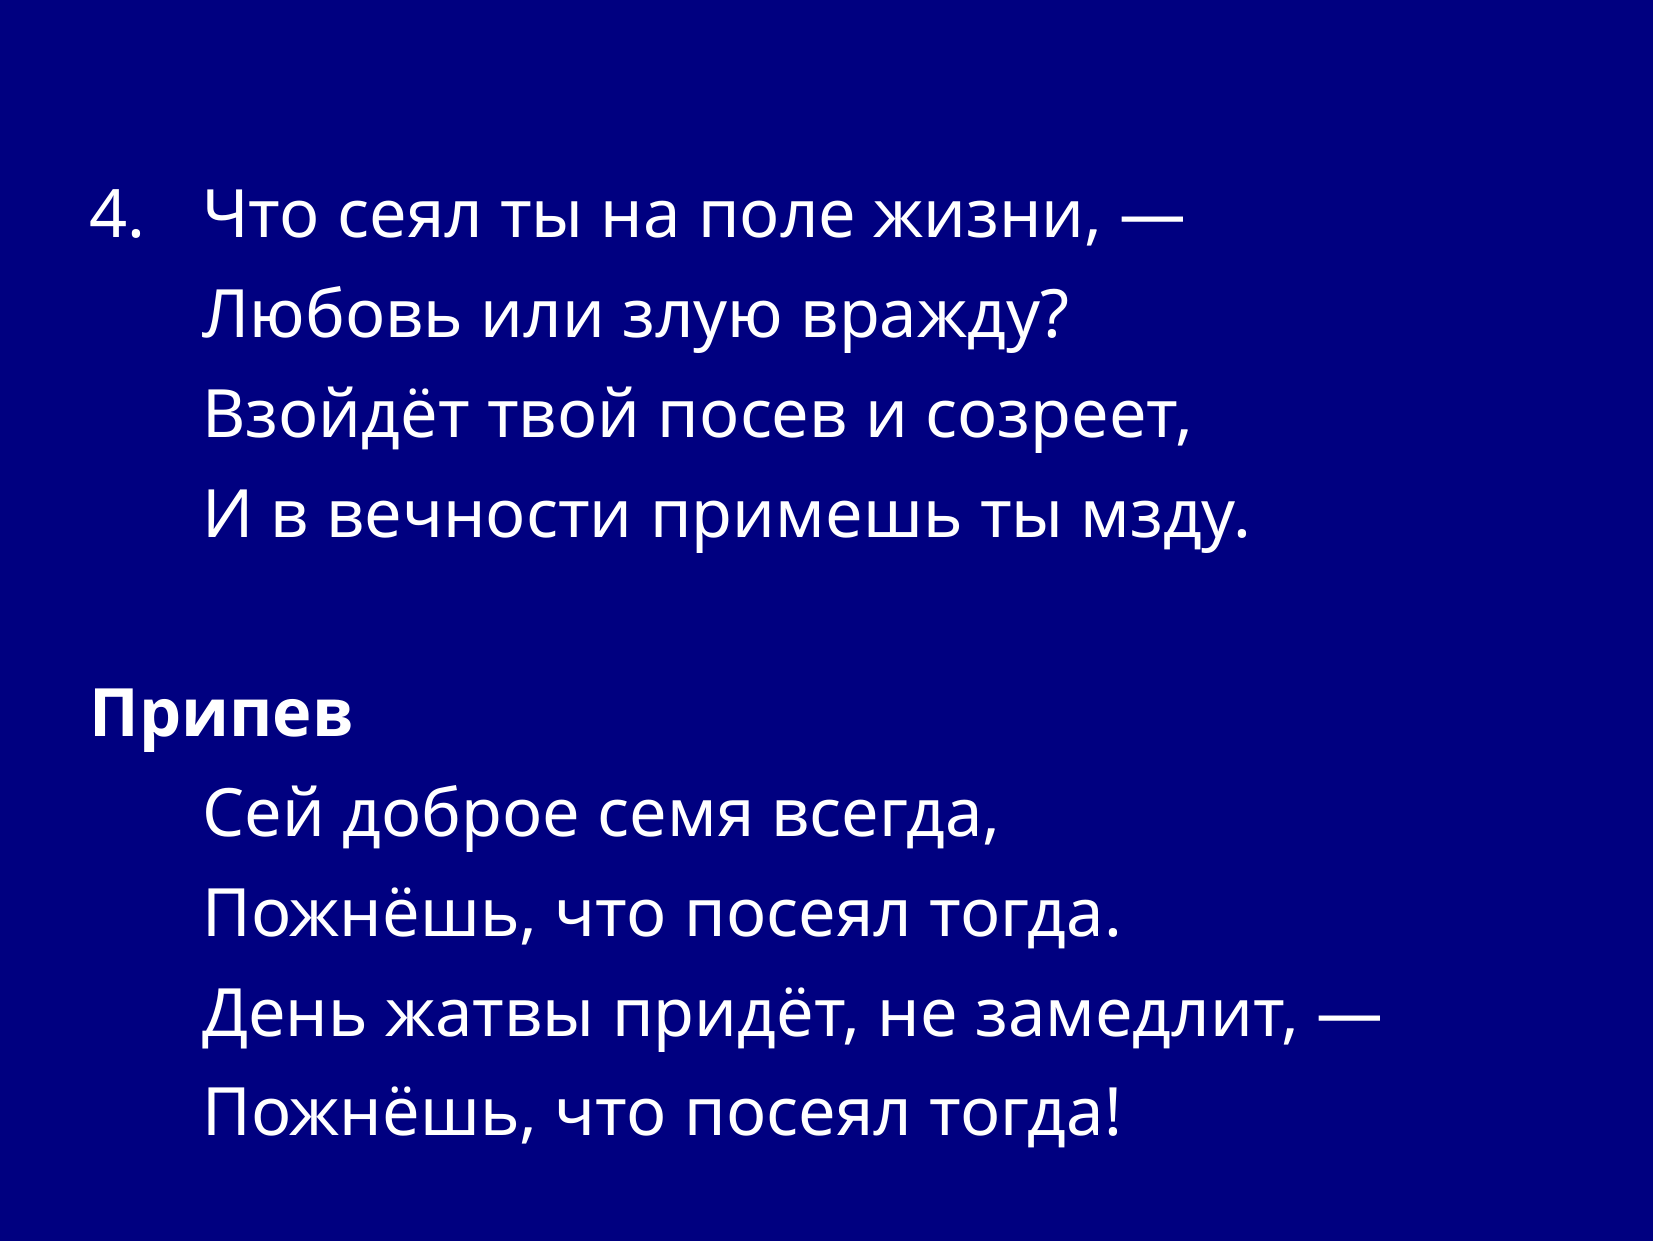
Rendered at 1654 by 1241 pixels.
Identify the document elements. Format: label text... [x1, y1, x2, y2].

text_box 4. Что сеял ты на поле жизни, — Любовь или злую вражду? Взойдёт твой посев и созреет, И в вечности примешь ты мзду. Припев Сей доброе семя всегда, Пожнёшь, что посеял тогда. День жатвы придёт, не замедлит, — Пожнёшь, что посеял тогда! [75, 150, 1576, 1163]
